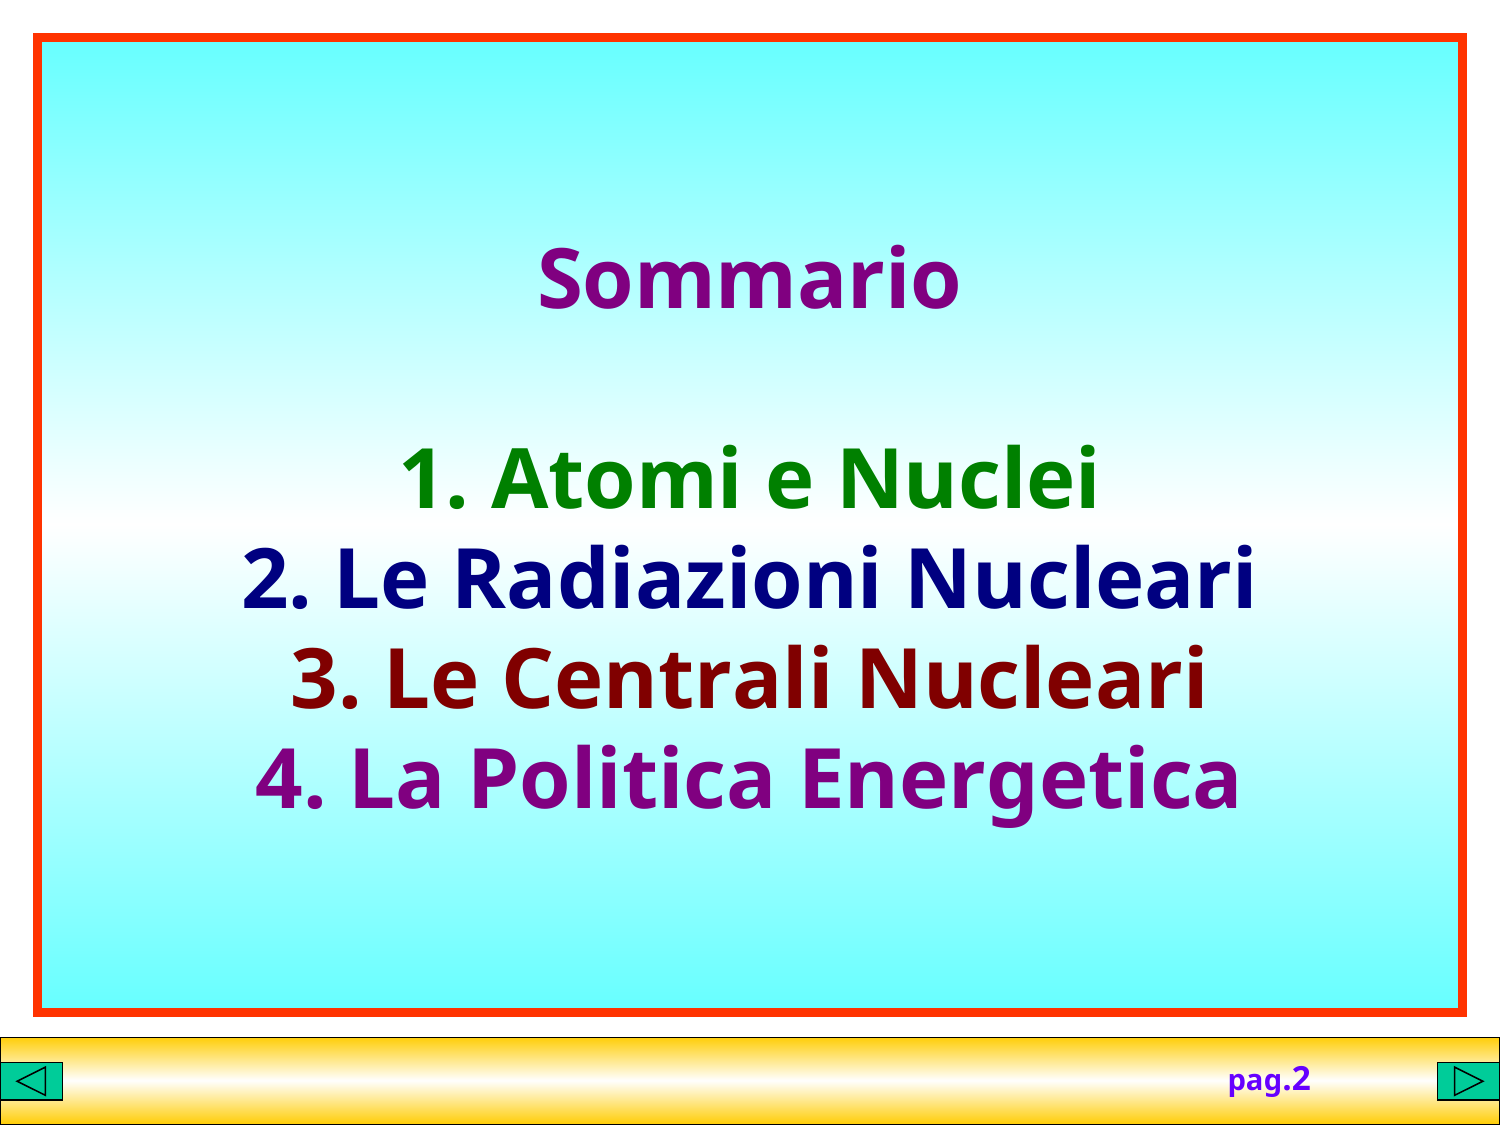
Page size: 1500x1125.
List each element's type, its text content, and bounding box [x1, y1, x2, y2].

title Sommario 1. Atomi e Nuclei 2. Le Radiazioni Nucleari 3. Le Centrali Nucleari 4. La Politica Energetica [37, 37, 1463, 1013]
